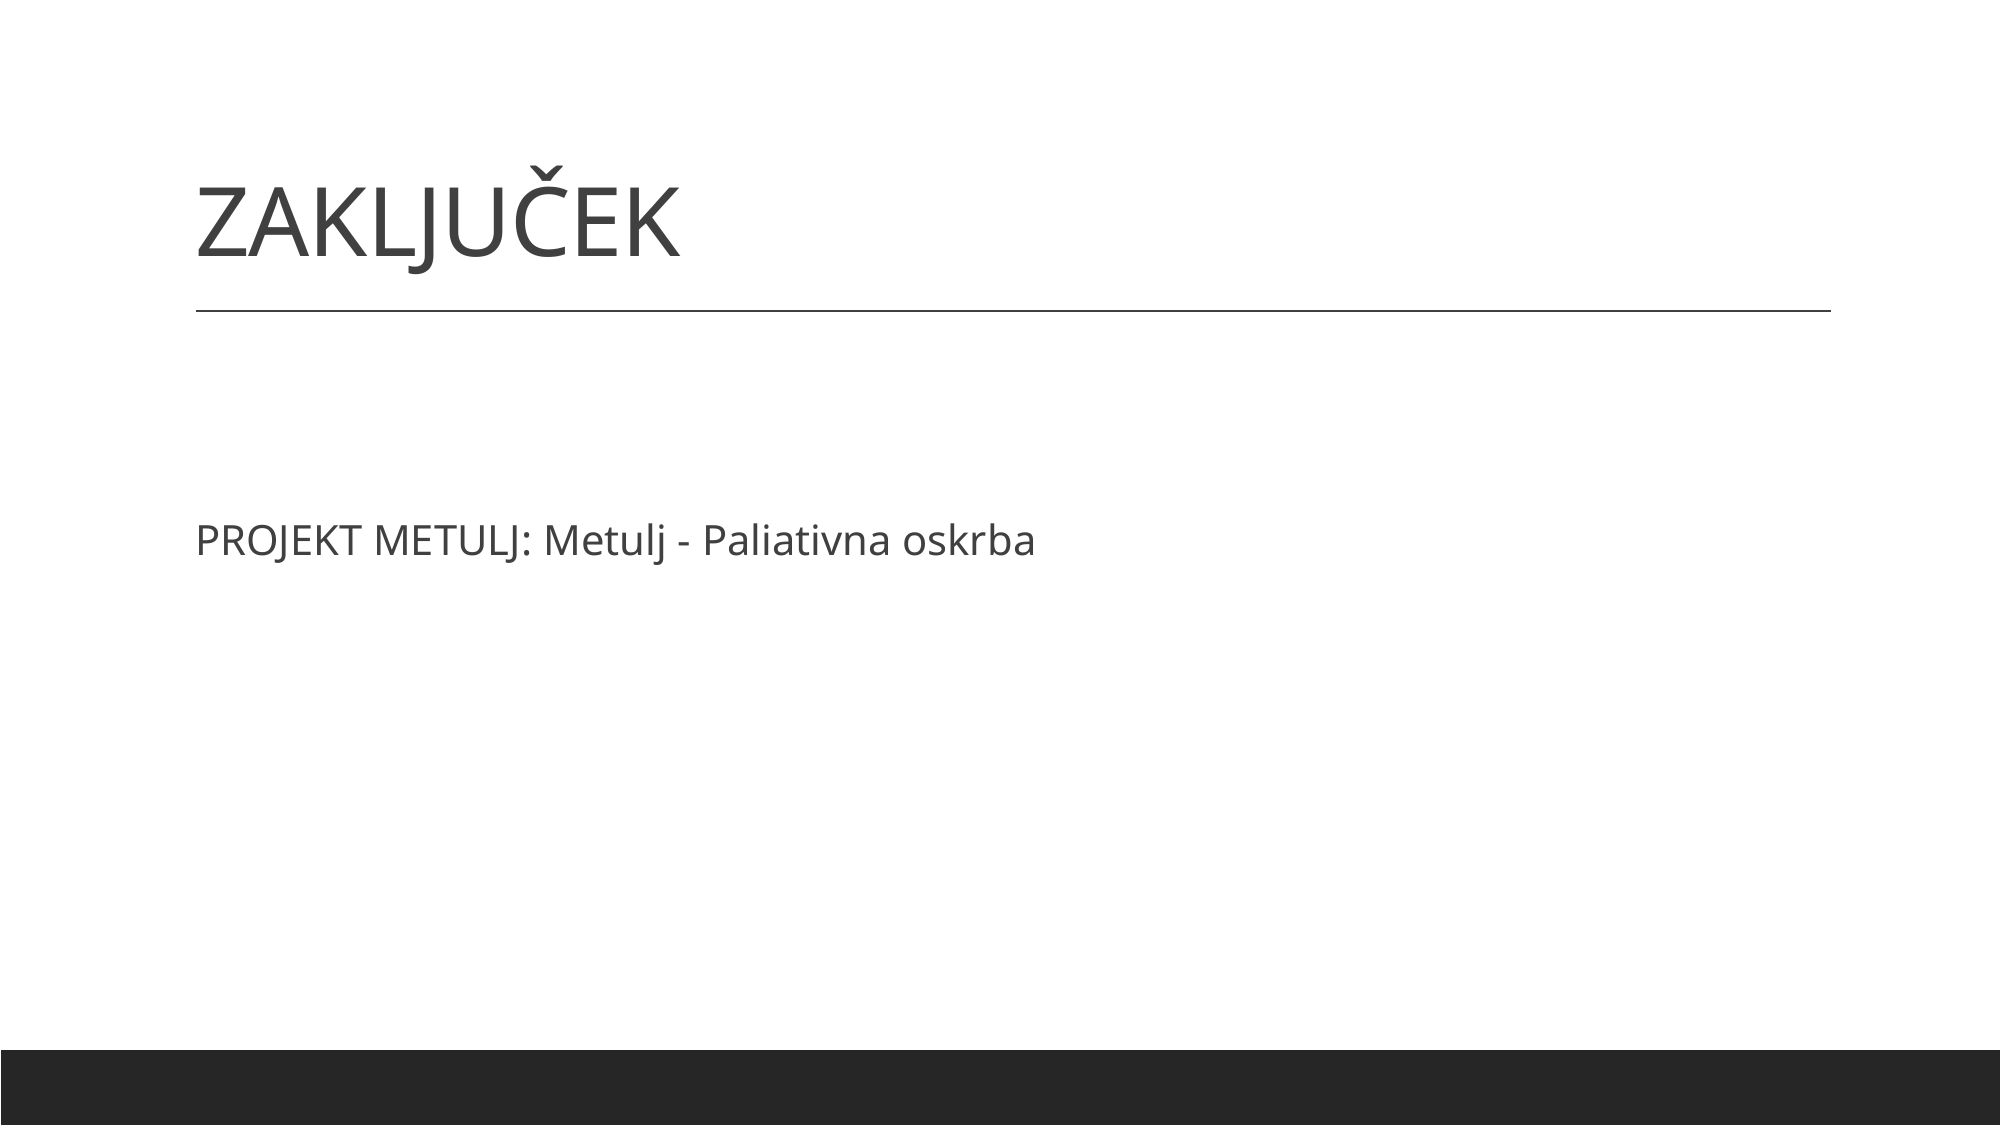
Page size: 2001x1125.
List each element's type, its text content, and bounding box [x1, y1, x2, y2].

list PROJEKT METULJ: Metulj - Paliativna oskrba [180, 345, 1831, 963]
title ZAKLJUČEK [180, 47, 1831, 286]
